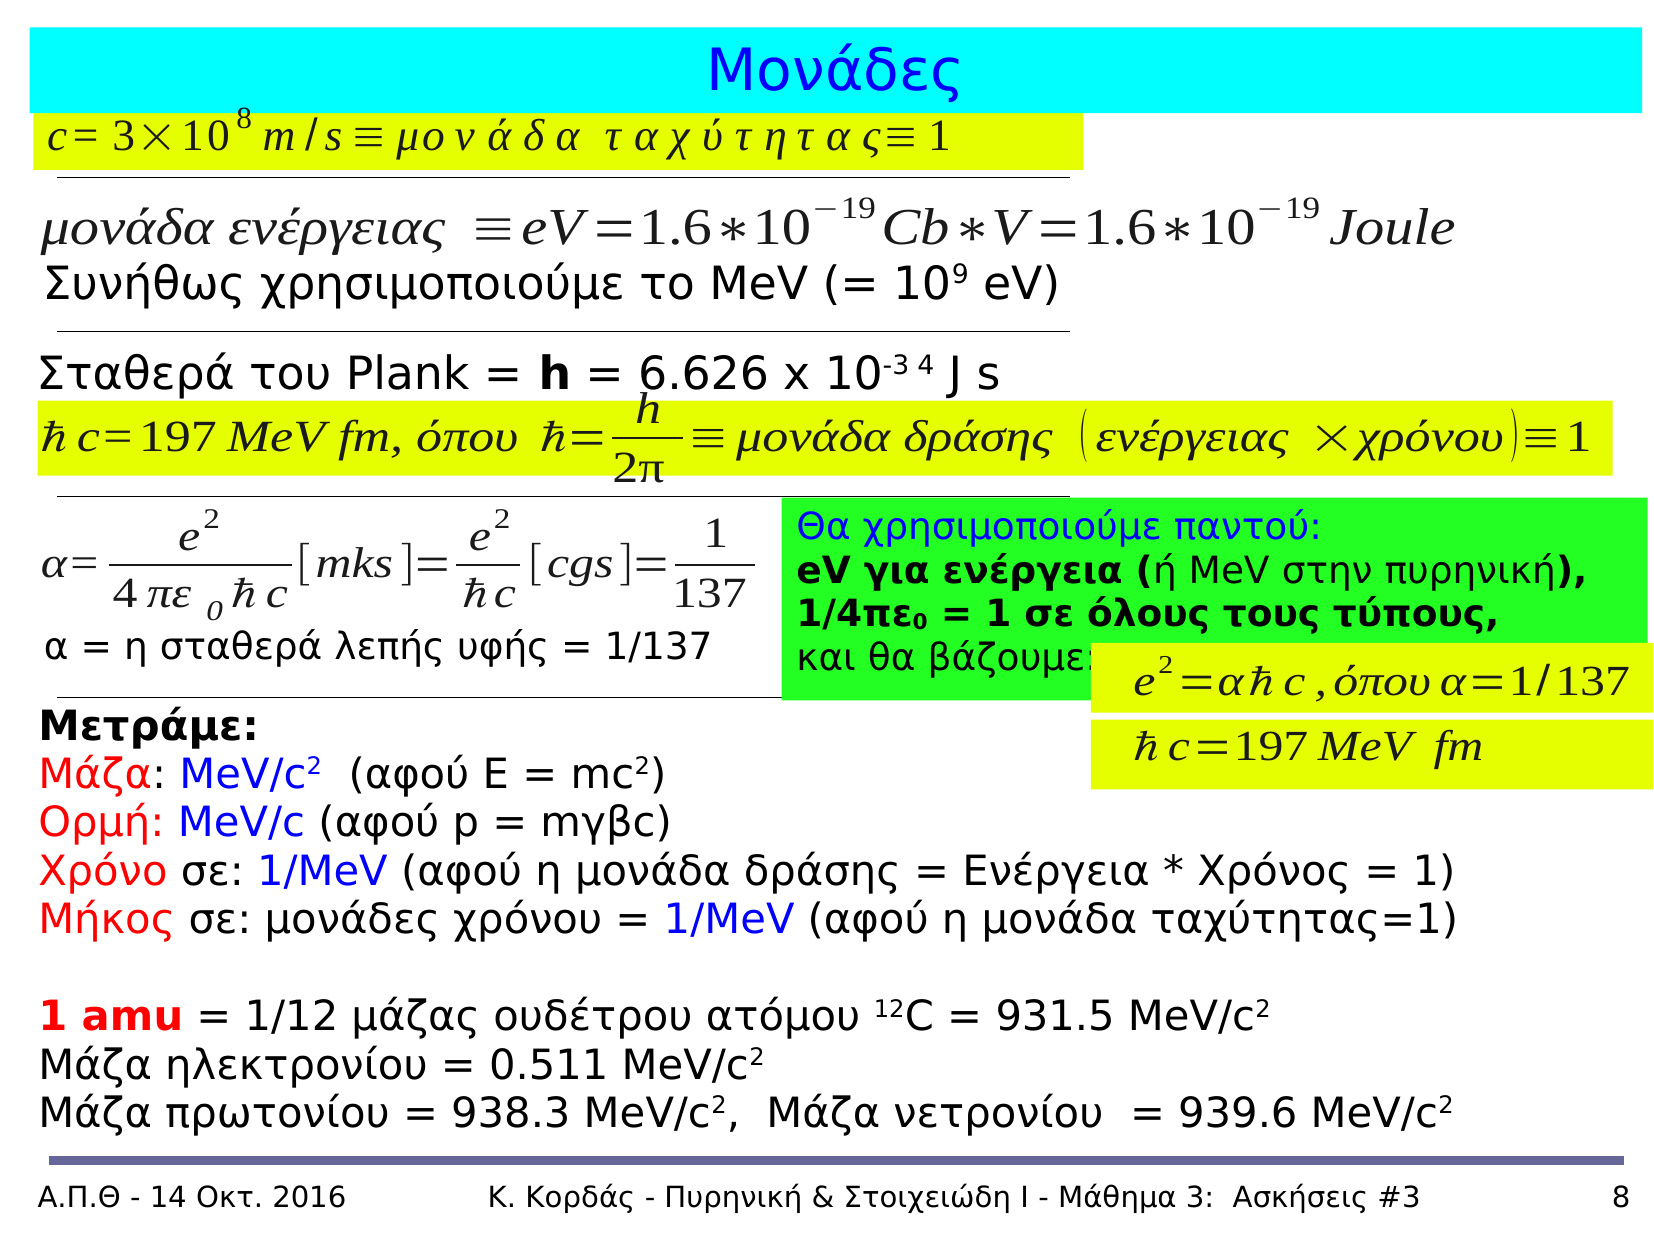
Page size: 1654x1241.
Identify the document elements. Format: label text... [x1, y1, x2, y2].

text_box [1609, 400, 1613, 476]
chart [22, 189, 1480, 260]
text_box Σταθερά του Plank = h = 6.626 x 10-3 4 J s [21, 339, 1016, 410]
chart [27, 381, 1609, 497]
text_box [1090, 642, 1654, 713]
chart [1120, 649, 1647, 708]
text_box Μετράμε: Μάζα: MeV/c2 (αφού Ε = mc2) Ορμή: MeV/c (αφού p = mγβc) Χρόνο σε: 1/MeV (αφού η μονάδα δράσης = Ενέργεια * Xρόνος = 1) Μήκος σε: μονάδες χρόνου = 1/MeV (αφού η μονάδα ταχύτητας=1) 1 amu = 1/12 μάζας ουδέτρου ατόμου 12C = 931.5 MeV/c2 Mάζα ηλεκτρονίου = 0.511 MeV/c2 Μάζα πρωτονίου = 938.3 MeV/c2, Μάζα νετρονίου = 939.6 MeV/c2 [23, 693, 1639, 1154]
text_box [983, 114, 1084, 170]
chart [28, 501, 776, 629]
text_box α = η σταθερά λεπής υφής = 1/137 [29, 617, 753, 677]
text_box Συνήθως χρησιμοποιούμε το MeV (= 109 eV) [27, 249, 1453, 319]
text_box Θα χρησιμοποιούμε παντού: eV για ενέργεια (ή MeV στην πυρηνική), 1/4πε0 = 1 σε όλους τους τύπους, και θα βάζουμε: [781, 497, 1648, 701]
text_box [1090, 719, 1654, 790]
chart [34, 100, 983, 173]
chart [1120, 720, 1502, 773]
title Μονάδες [29, 27, 1643, 114]
